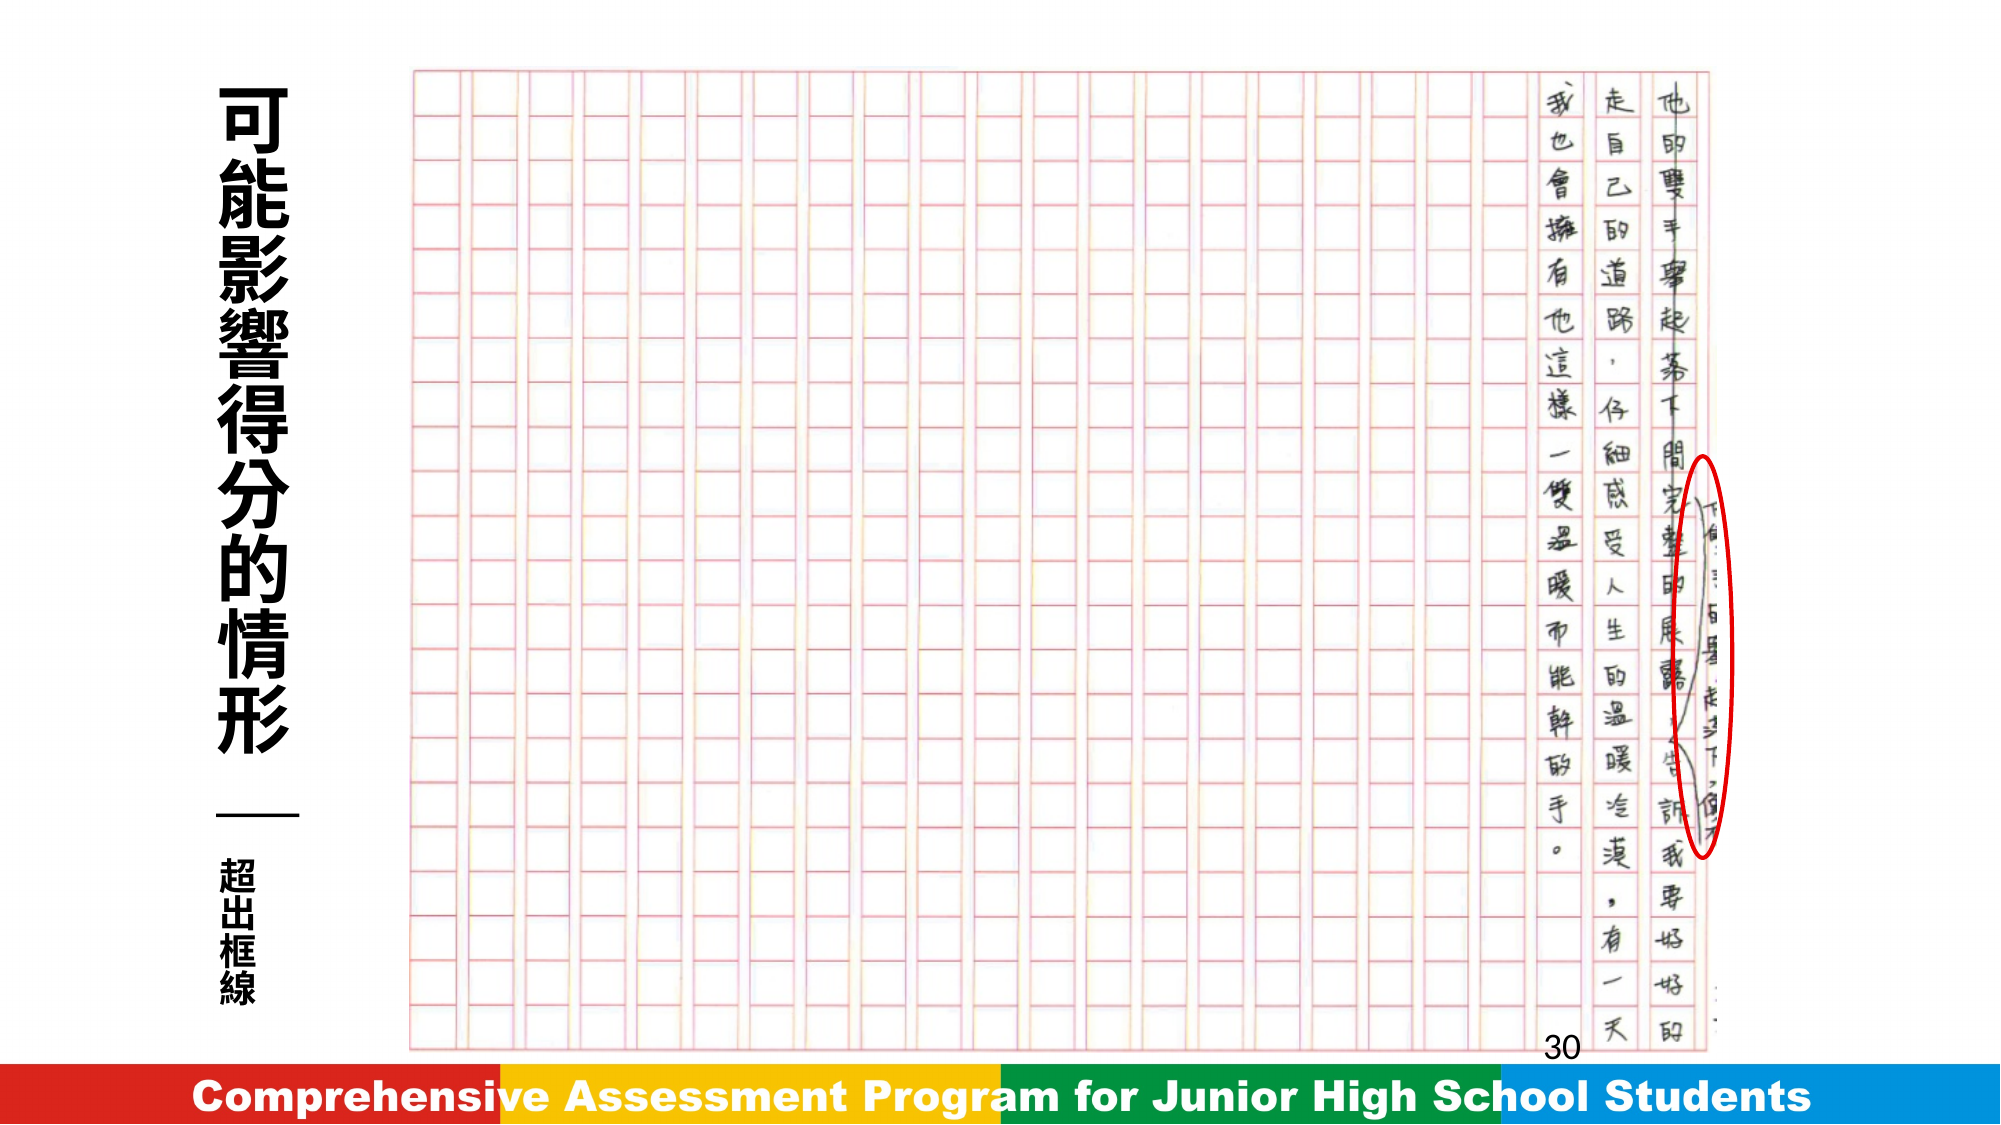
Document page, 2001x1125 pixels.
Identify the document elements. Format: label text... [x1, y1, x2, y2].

text_box 可能影響得分的情形 ｜超出框線 [197, 66, 313, 1023]
picture [409, 66, 1717, 1053]
text_box 30 [1528, 1014, 1995, 1075]
picture [1676, 459, 1717, 855]
